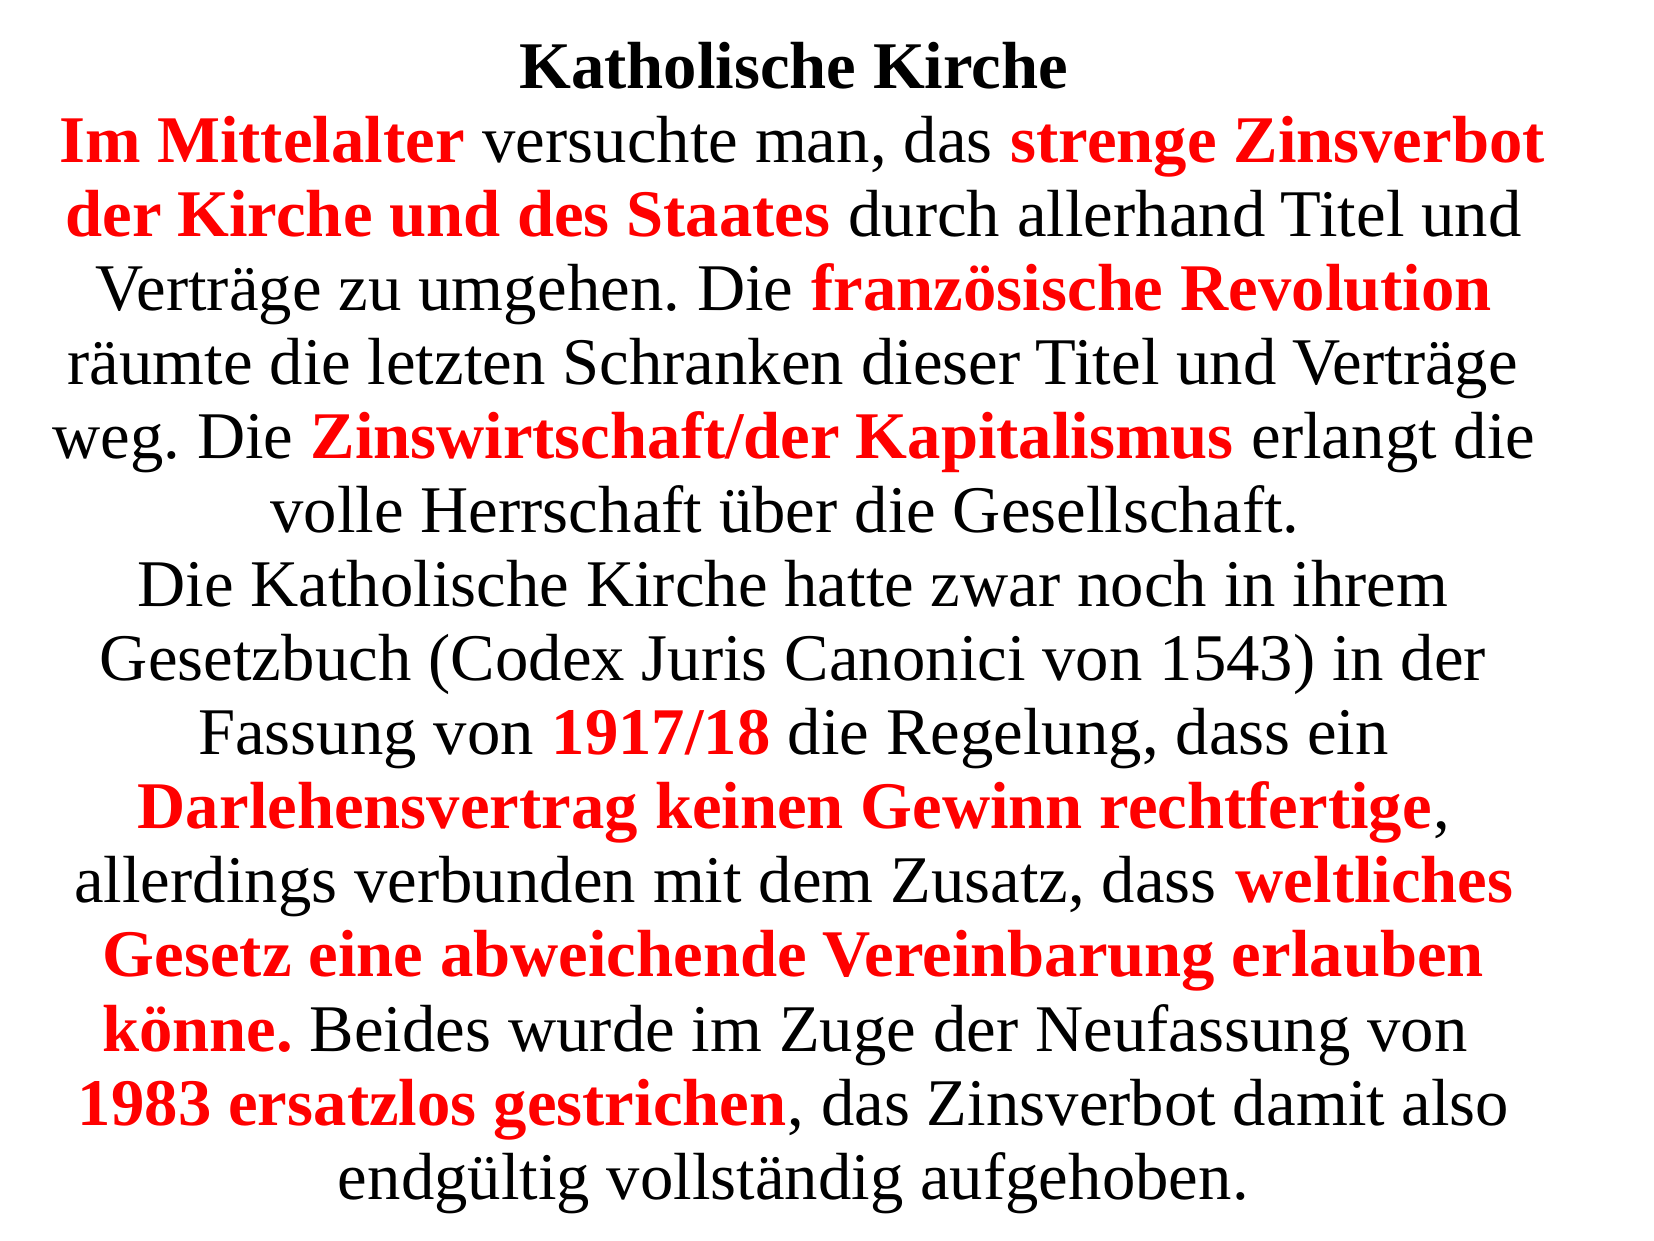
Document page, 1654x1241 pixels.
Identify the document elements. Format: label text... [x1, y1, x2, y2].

text_box Katholische Kirche Im Mittelalter versuchte man, das strenge Zinsverbot der Kirche und des Staates durch allerhand Titel und Verträge zu umgehen. Die französische Revolution räumte die letzten Schranken dieser Titel und Verträge weg. Die Zinswirtschaft/der Kapitalismus erlangt die volle Herrschaft über die Gesellschaft. Die Katholische Kirche hatte zwar noch in ihrem Gesetzbuch (Codex Juris Canonici von 1543) in der Fassung von 1917/18 die Regelung, dass ein Darlehensvertrag keinen Gewinn rechtfertige, allerdings verbunden mit dem Zusatz, dass weltliches Gesetz eine abweichende Vereinbarung erlauben könne. Beides wurde im Zuge der Neufassung von 1983 ersatzlos gestrichen, das Zinsverbot damit also endgültig vollständig aufgehoben. [27, 21, 1629, 1222]
